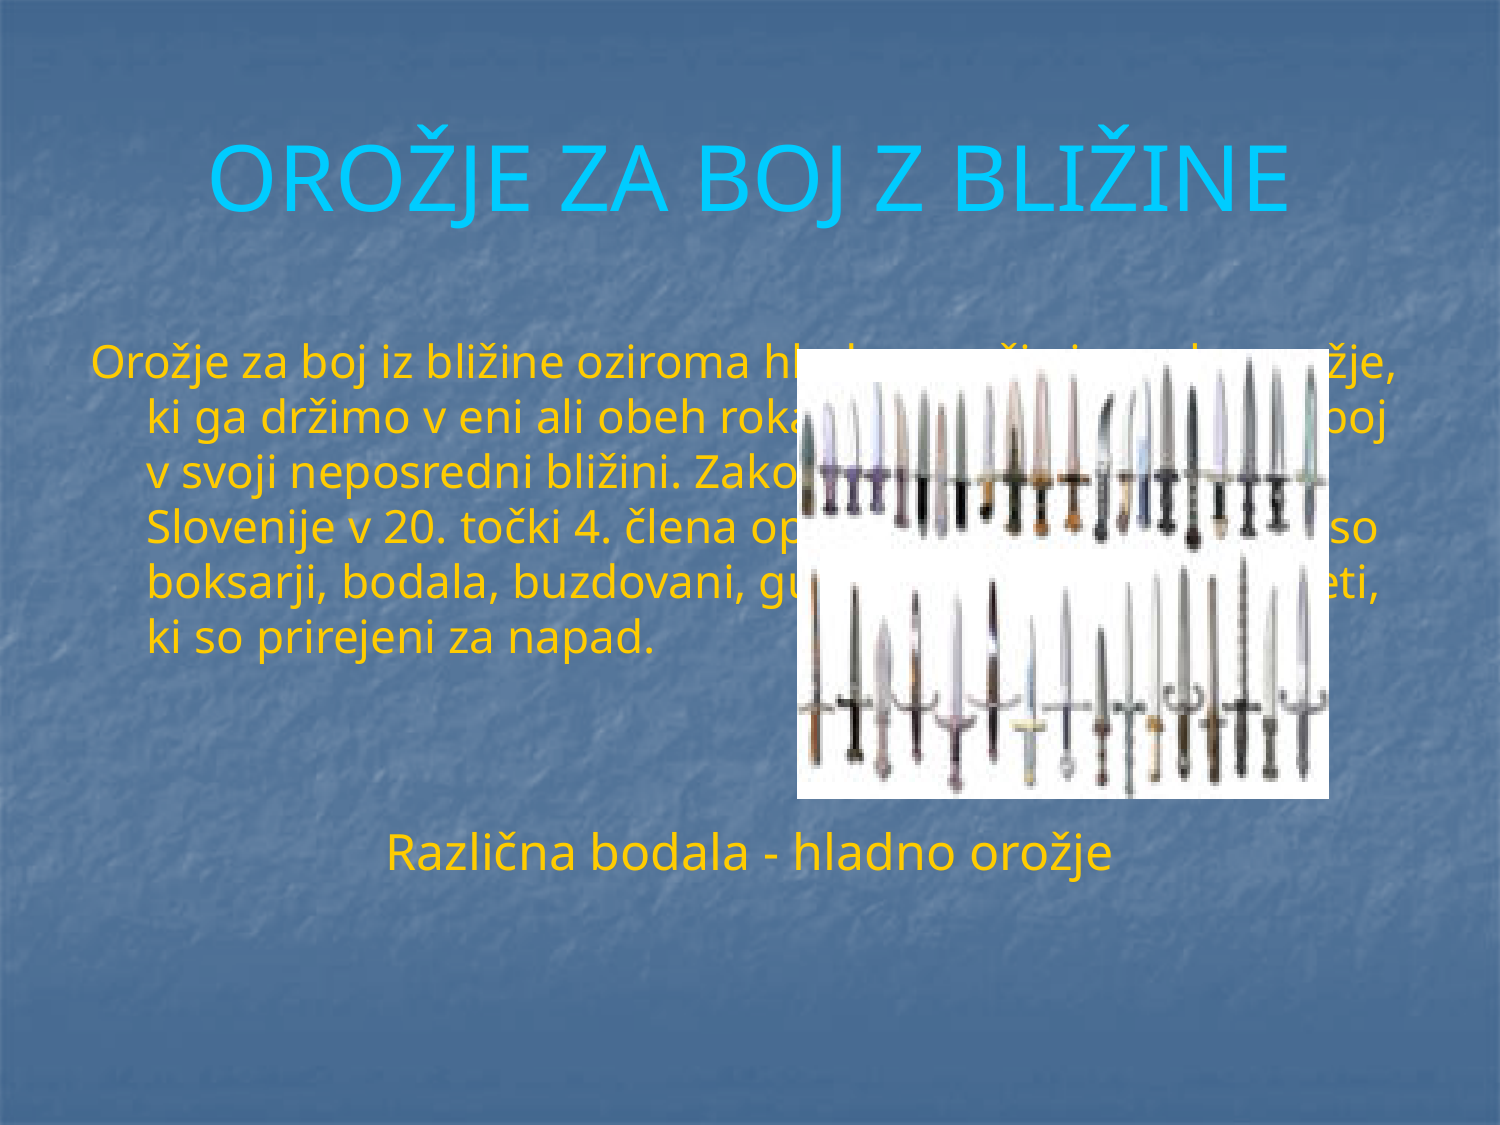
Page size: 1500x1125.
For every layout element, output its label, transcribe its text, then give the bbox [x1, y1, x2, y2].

title OROŽJE ZA BOJ Z BLIŽINE [75, 62, 1425, 288]
picture [0, 0, 1500, 1125]
list Različna bodala - hladno orožje [75, 324, 1425, 1000]
